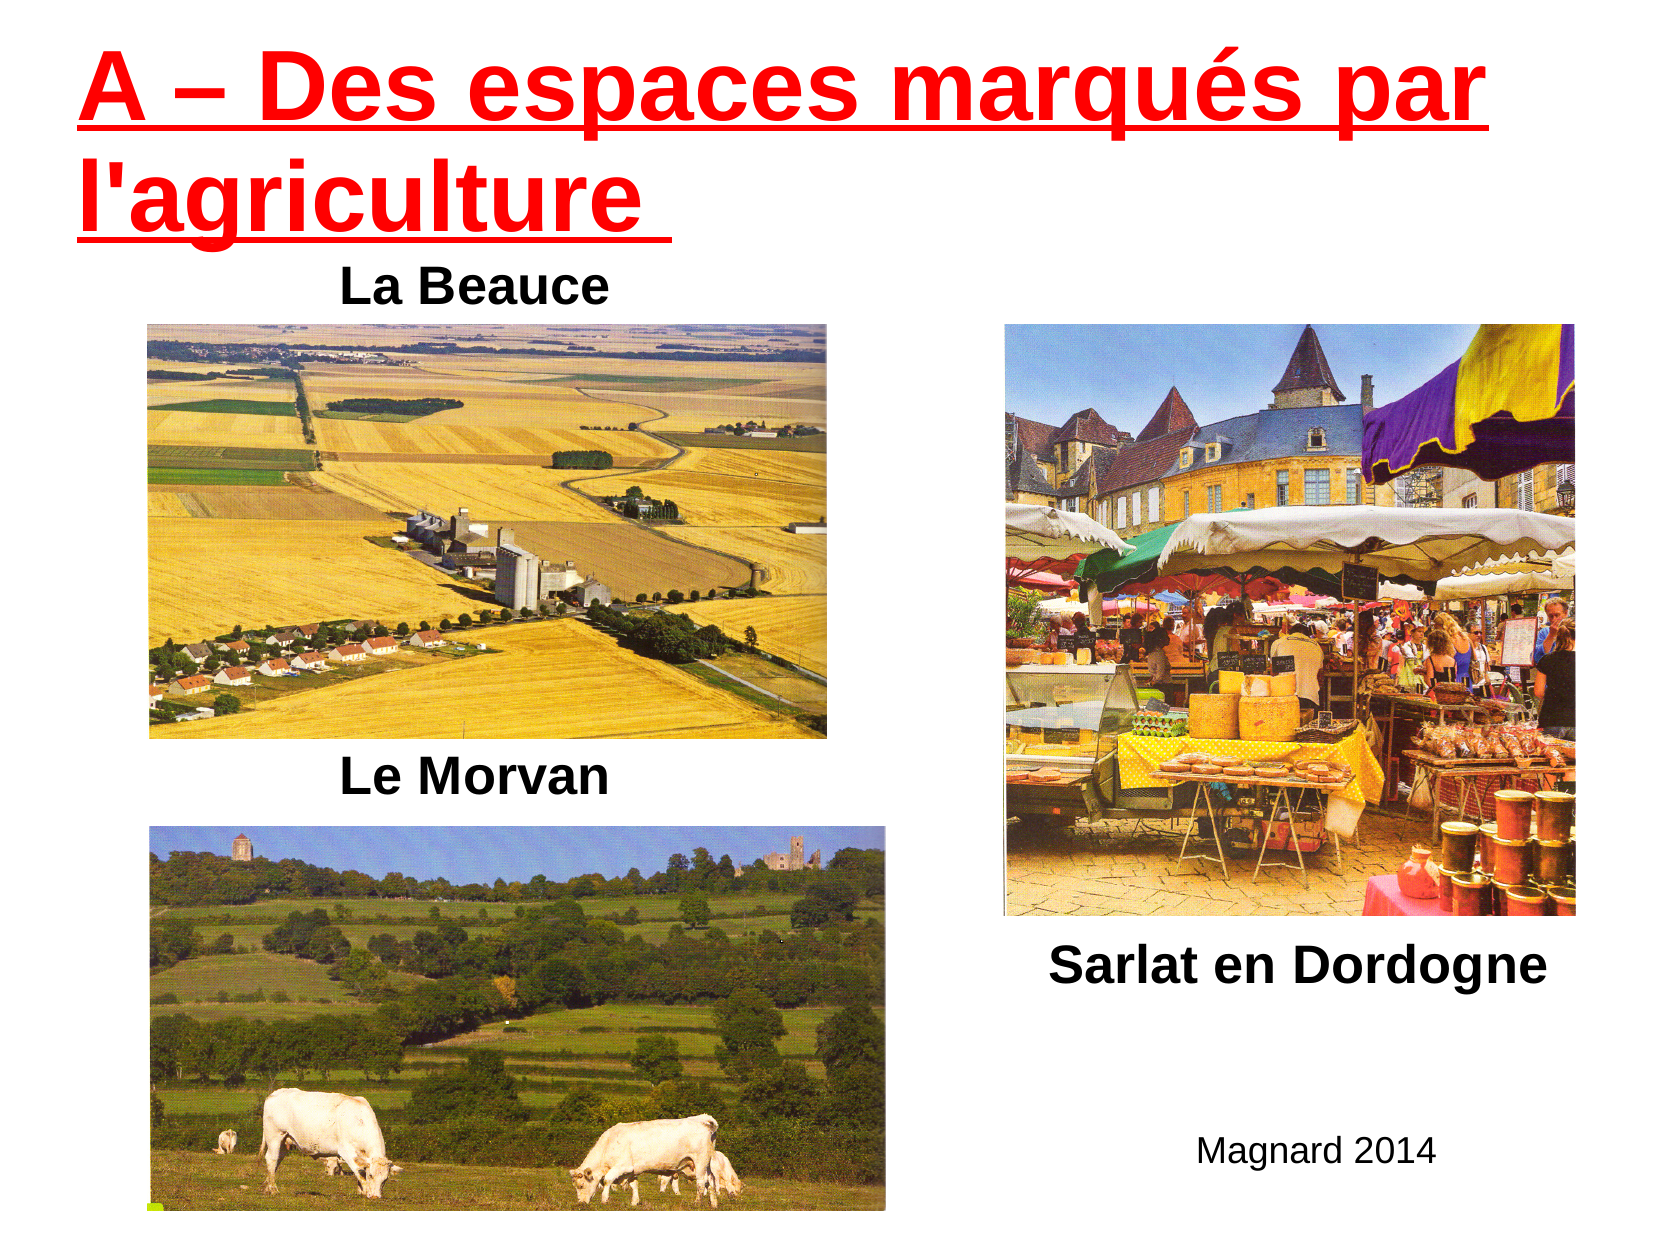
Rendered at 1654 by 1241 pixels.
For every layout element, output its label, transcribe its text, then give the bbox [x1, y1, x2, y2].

text_box Le Morvan [324, 738, 857, 816]
text_box Magnard 2014 [1181, 1122, 1595, 1179]
picture [147, 324, 827, 739]
title A – Des espaces marqués par l'agriculture [76, 29, 1625, 254]
text_box Sarlat en Dordogne [1033, 927, 1565, 1004]
picture [147, 826, 886, 1211]
text_box La Beauce [324, 254, 857, 325]
picture [1003, 324, 1576, 916]
